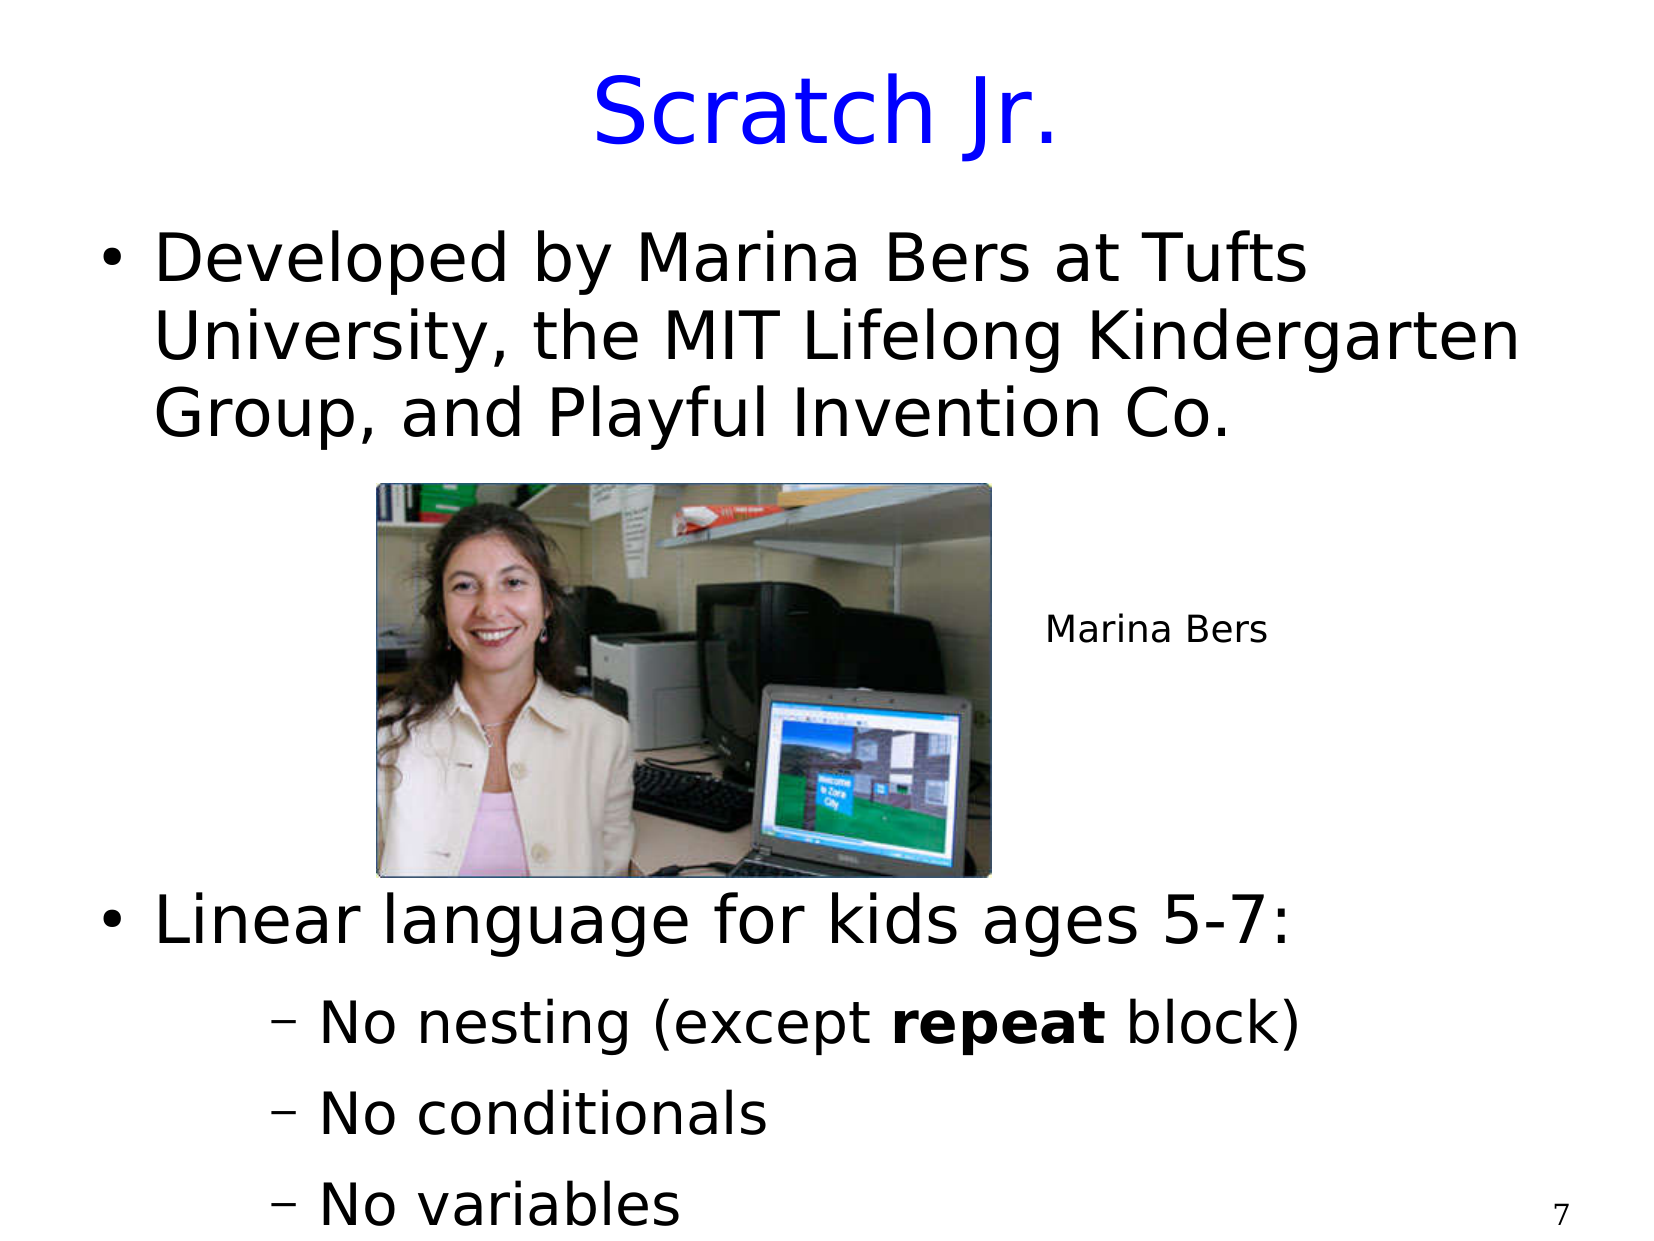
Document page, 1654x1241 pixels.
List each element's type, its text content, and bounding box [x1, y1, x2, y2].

picture [376, 483, 992, 878]
list Developed by Marina Bers at Tufts University, the MIT Lifelong Kindergarten Group, and Playful Invention Co. Linear language for kids ages 5-7: No nesting (except repeat block) No conditionals No variables [82, 219, 1571, 1240]
text_box Marina Bers [1030, 600, 1296, 659]
title Scratch Jr. [82, 8, 1571, 216]
